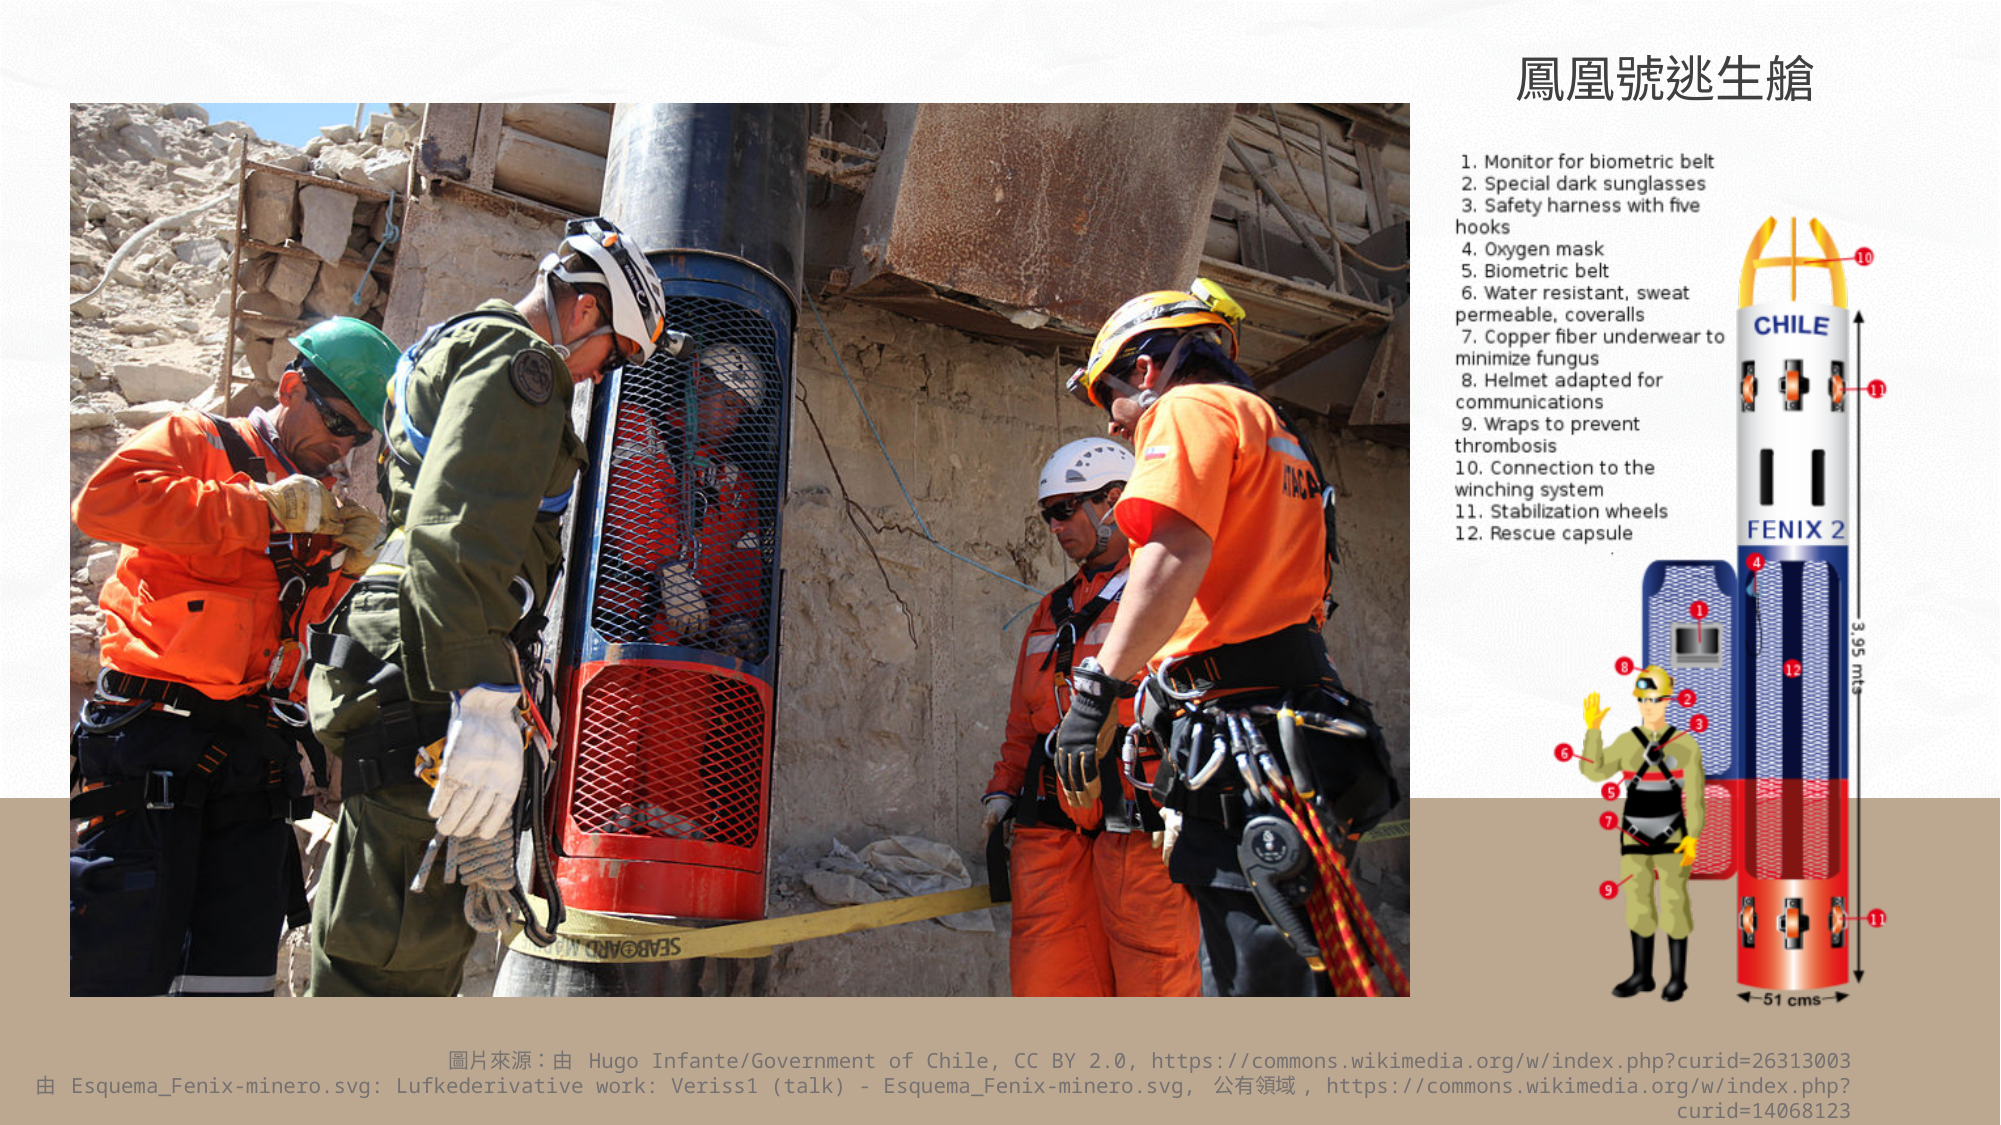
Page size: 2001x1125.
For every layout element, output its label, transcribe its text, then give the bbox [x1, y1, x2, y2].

text_box 鳳凰號逃生艙 [1500, 40, 1863, 116]
text_box 圖片來源：由 Hugo Infante/Government of Chile, CC BY 2.0, https://commons.wikimedia.org/w/index.php?curid=26313003 由 Esquema_Fenix-minero.svg: Lufkederivative work: Veriss1 (talk) - Esquema_Fenix-minero.svg, 公有領域, https://commons.wikimedia.org/w/index.php?curid=14068123 [19, 1040, 1988, 1107]
picture [1451, 145, 1923, 1018]
text_box [0, 798, 2000, 1125]
picture [70, 103, 1410, 997]
